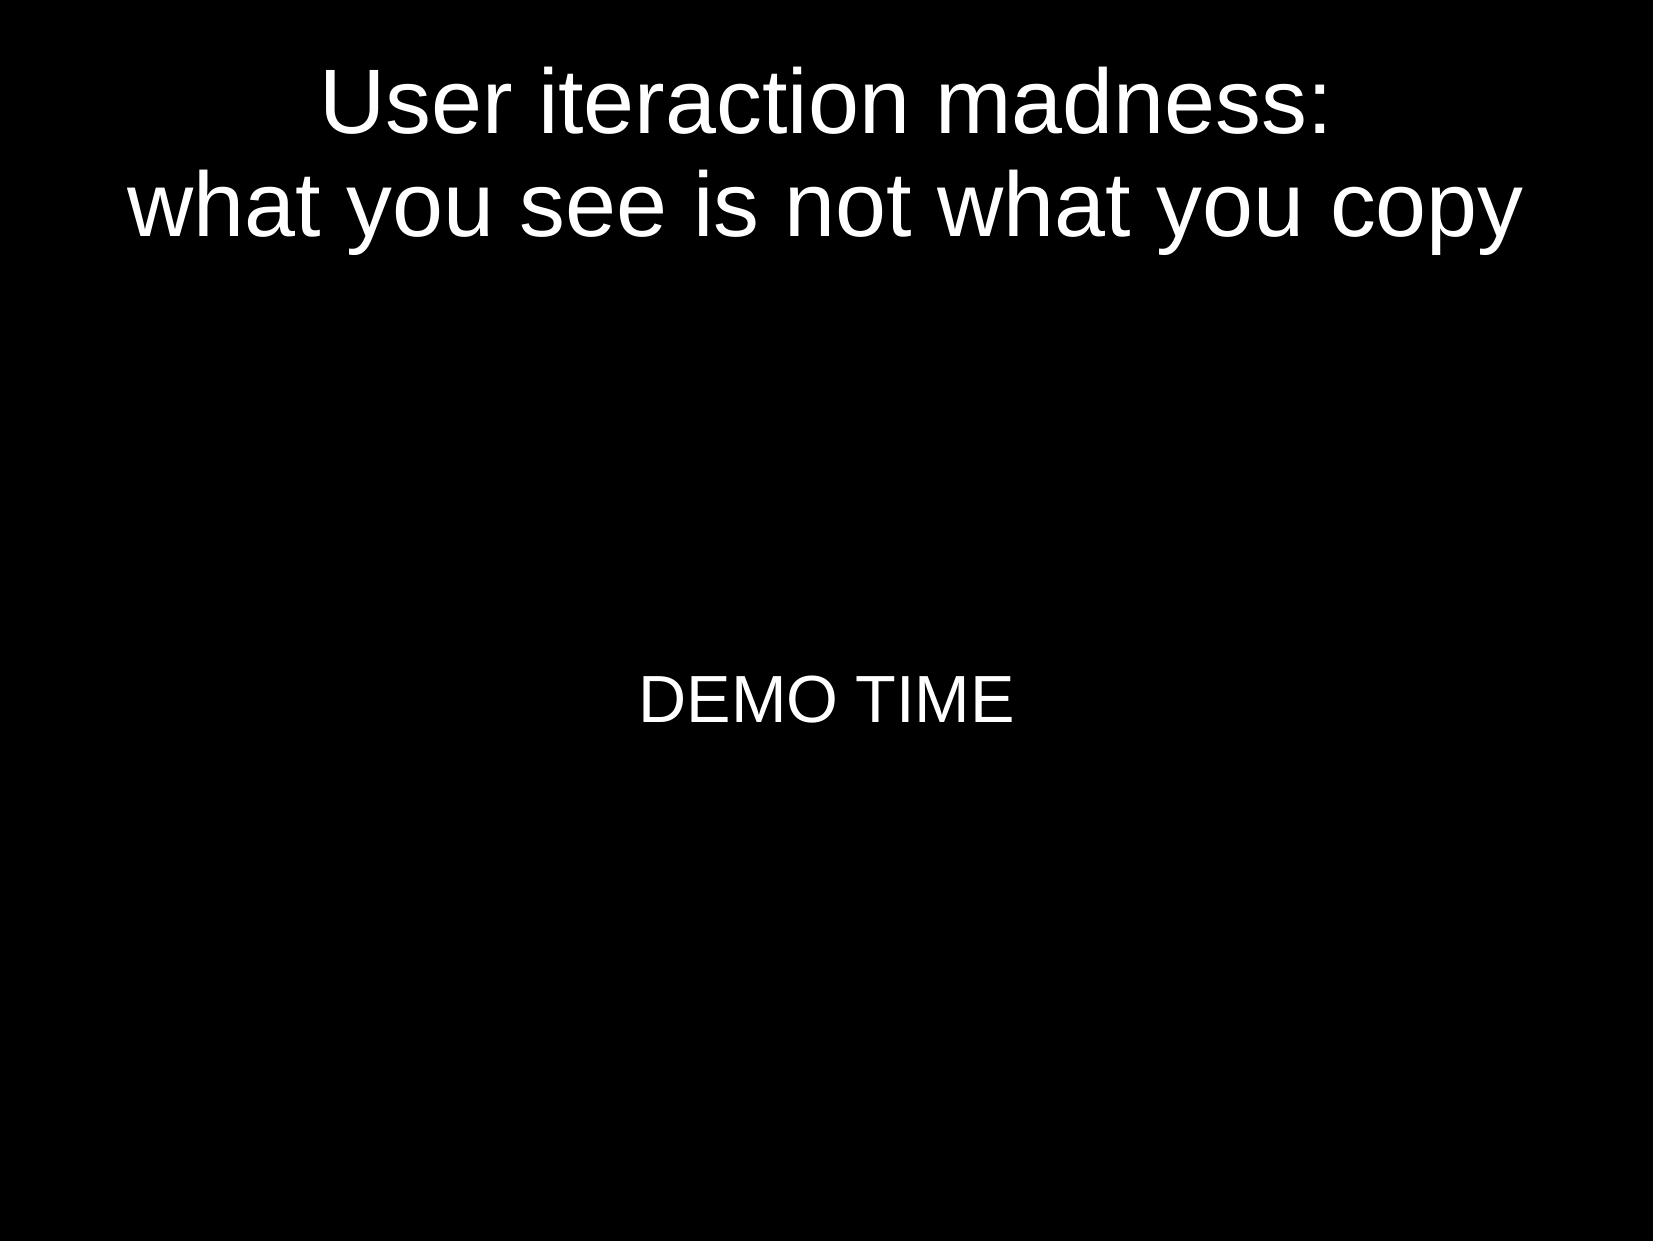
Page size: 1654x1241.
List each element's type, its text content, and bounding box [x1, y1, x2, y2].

text_box DEMO TIME [82, 290, 1571, 1109]
title User iteraction madness: what you see is not what you copy [82, 46, 1571, 261]
